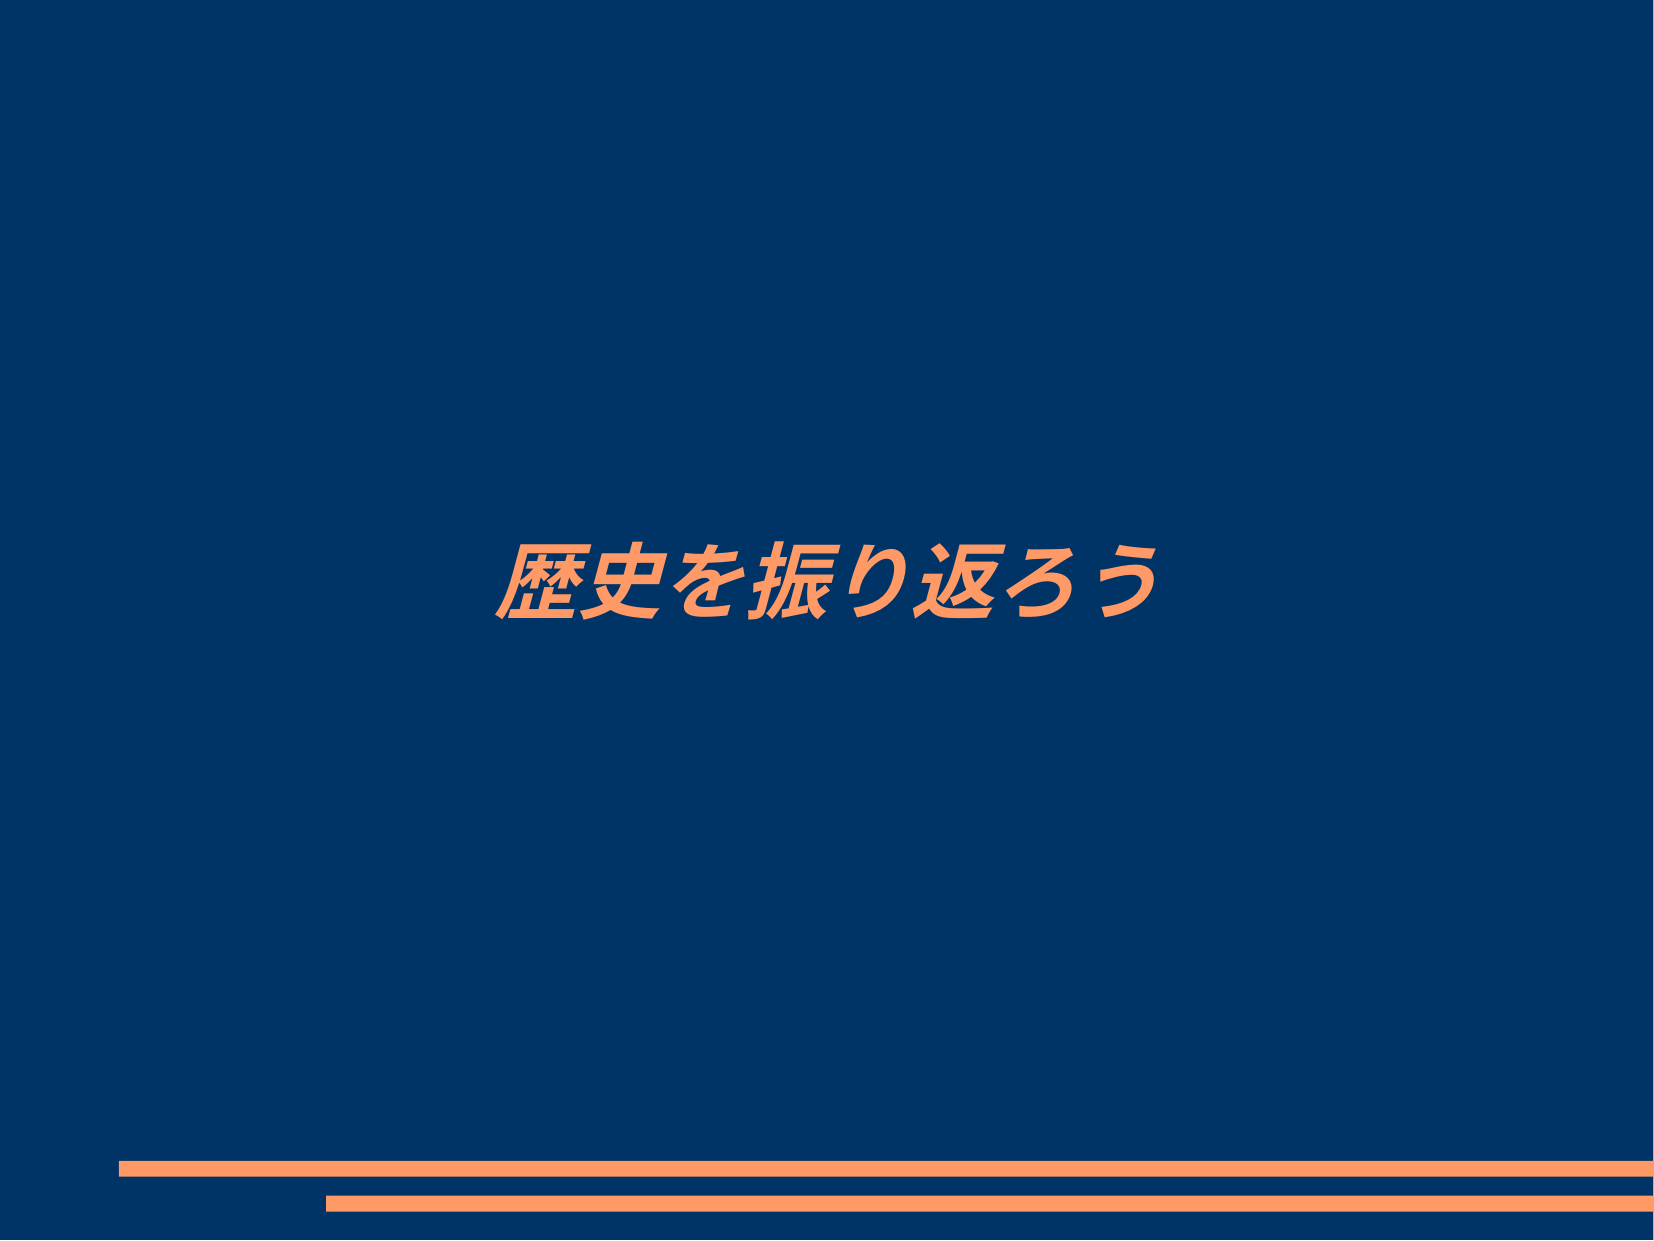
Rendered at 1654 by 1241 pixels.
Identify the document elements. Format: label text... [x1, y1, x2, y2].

title 歴史を振り返ろう [121, 472, 1534, 680]
